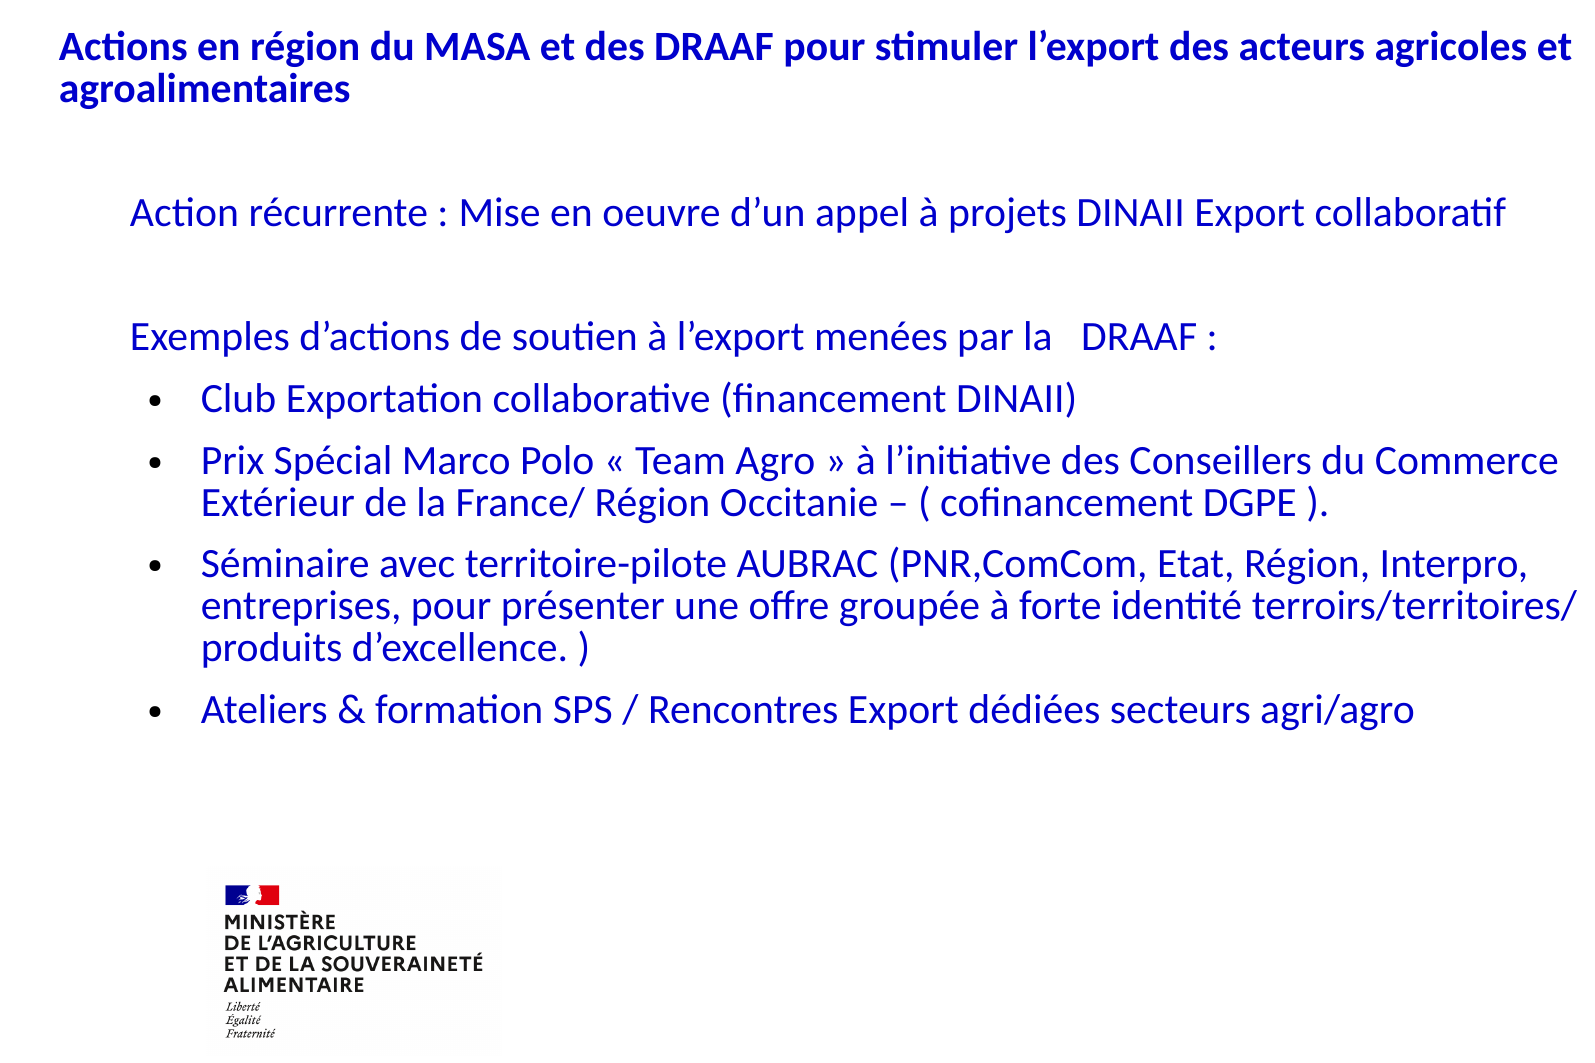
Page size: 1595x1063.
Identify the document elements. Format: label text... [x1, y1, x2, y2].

list Actions en région du MASA et des DRAAF pour stimuler l’export des acteurs agricoles et agroalimentaires Action récurrente : Mise en oeuvre d’un appel à projets DINAII Export collaboratif Exemples d’actions de soutien à l’export menées par la DRAAF : Club Exportation collaborative (financement DINAII) Prix Spécial Marco Polo « Team Agro » à l’initiative des Conseillers du Commerce Extérieur de la France/ Région Occitanie – ( cofinancement DGPE ). Séminaire avec territoire-pilote AUBRAC (PNR,ComCom, Etat, Région, Interpro, entreprises, pour présenter une offre groupée à forte identité terroirs/territoires/ produits d’excellence. ) Ateliers & formation SPS / Rencontres Export dédiées secteurs agri/agro [59, 29, 1595, 860]
picture [206, 866, 502, 1056]
